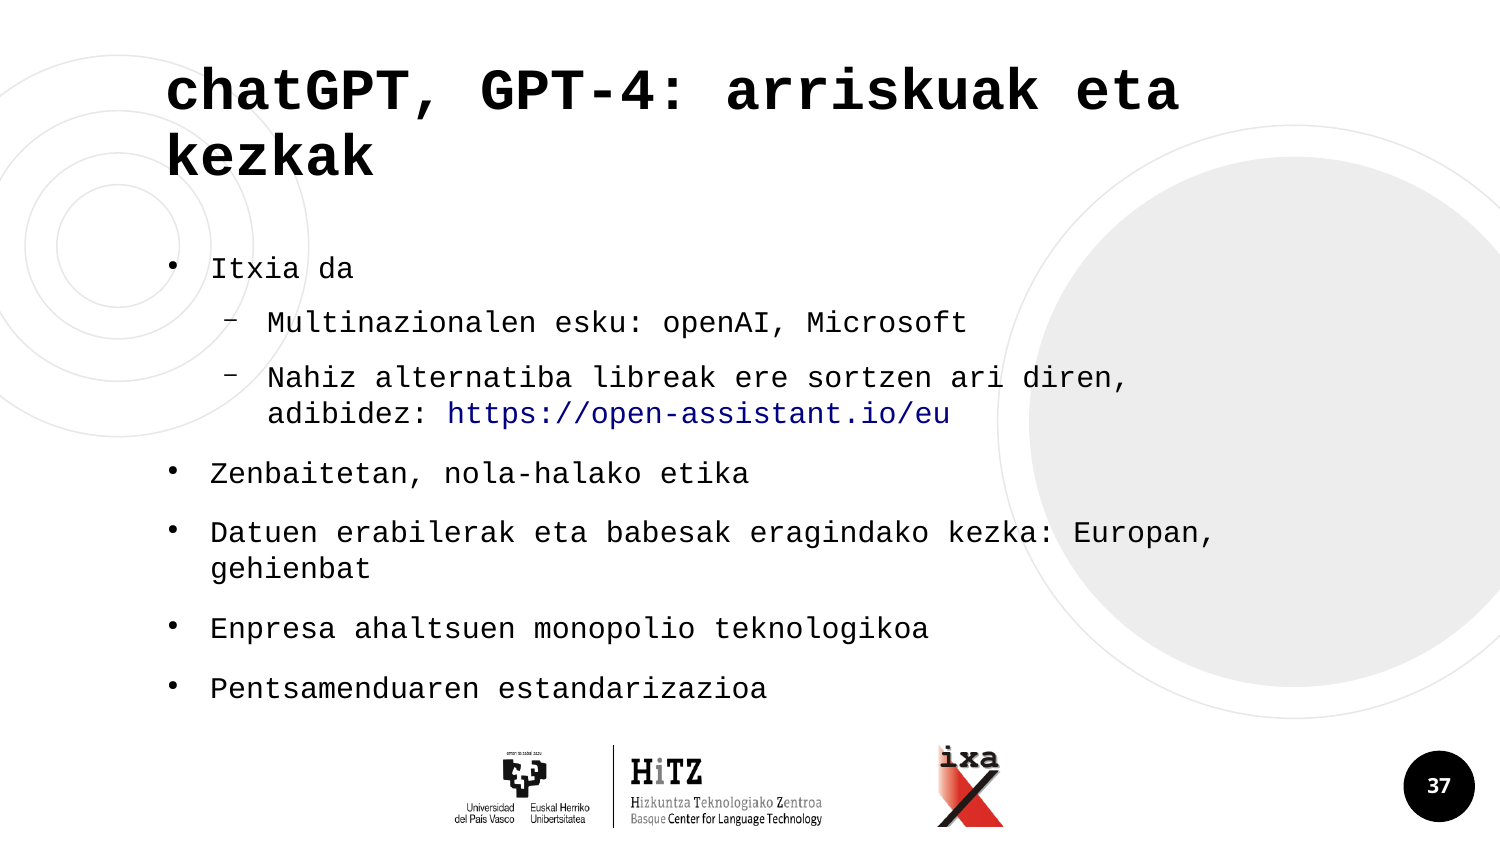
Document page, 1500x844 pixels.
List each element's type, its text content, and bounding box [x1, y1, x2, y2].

title chatGPT, GPT-4: arriskuak eta kezkak [165, 60, 1312, 193]
picture [937, 744, 1004, 827]
picture [450, 745, 827, 828]
text_box <zenbakia> [1403, 750, 1475, 823]
list Itxia da Multinazionalen esku: openAI, Microsoft Nahiz alternatiba libreak ere sortzen ari diren, adibidez: https://open-assistant.io/eu Zenbaitetan, nola-halako etika Datuen erabilerak eta babesak eragindako kezka: Europan, gehienbat Enpresa ahaltsuen monopolio teknologikoa Pentsamenduaren estandarizazioa [153, 248, 1241, 709]
